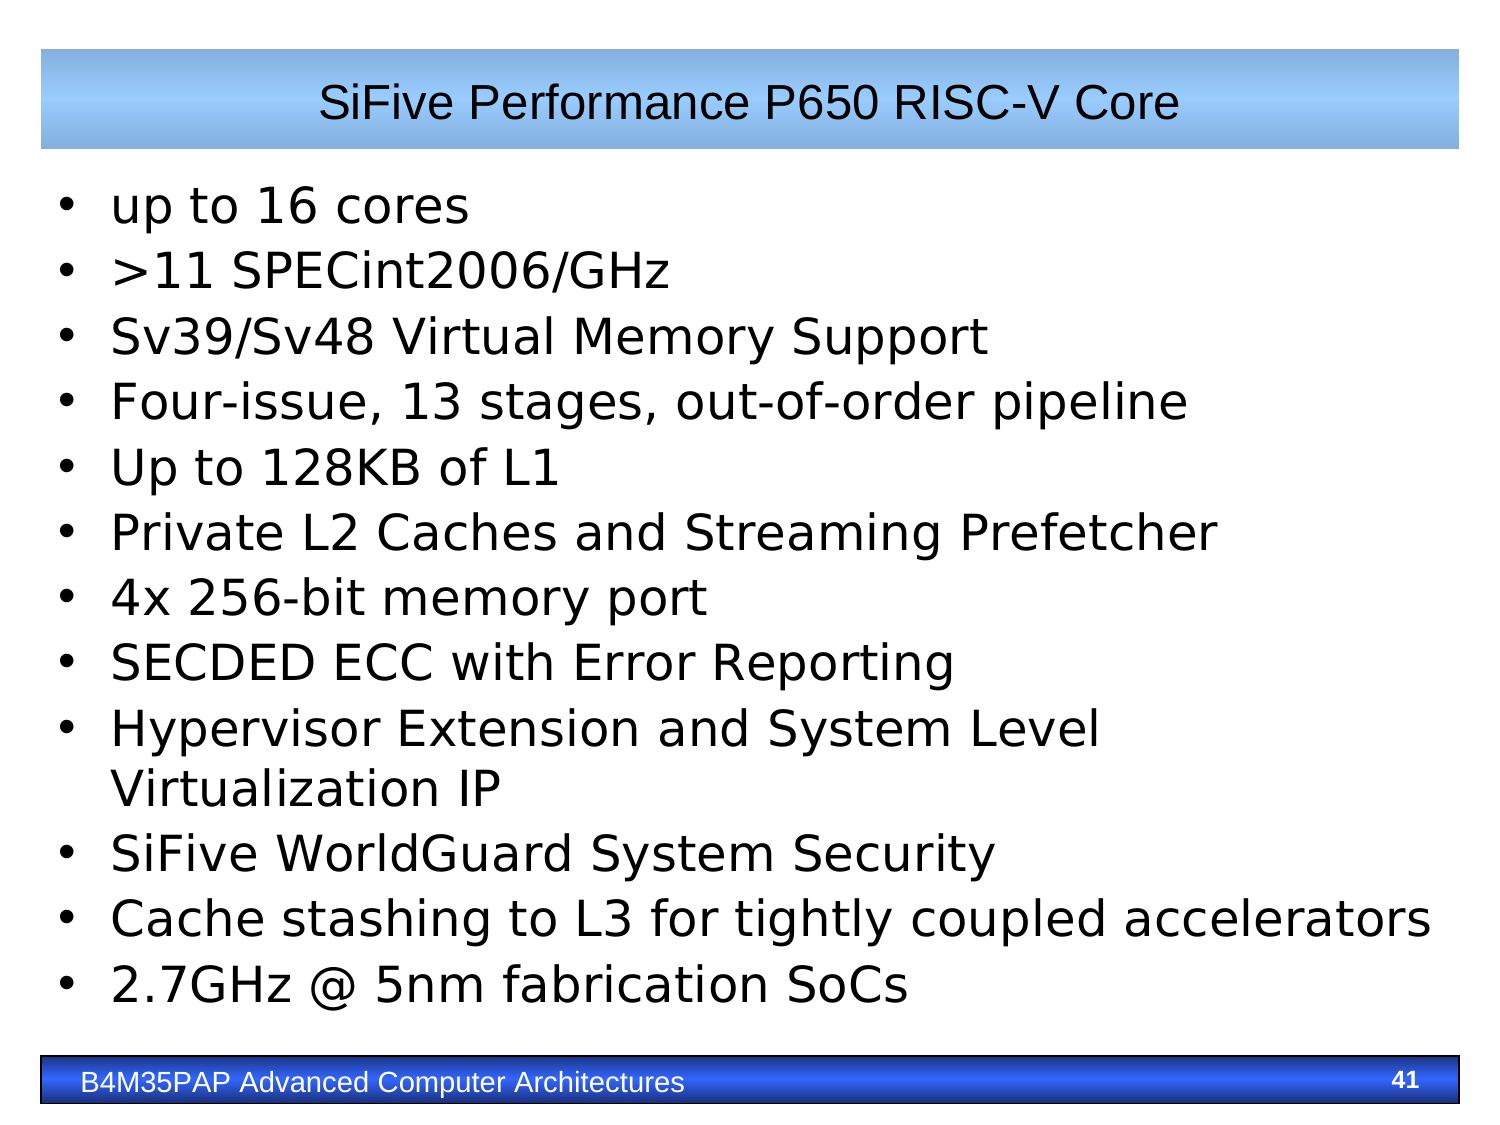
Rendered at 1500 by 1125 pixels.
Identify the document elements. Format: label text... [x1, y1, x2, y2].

title SiFive Performance P650 RISC-V Core [41, 49, 1459, 149]
list up to 16 cores >11 SPECint2006/GHz Sv39/Sv48 Virtual Memory Support Four-issue, 13 stages, out-of-order pipeline Up to 128KB of L1 Private L2 Caches and Streaming Prefetcher 4x 256-bit memory port SECDED ECC with Error Reporting Hypervisor Extension and System Level Virtualization IP SiFive WorldGuard System Security Cache stashing to L3 for tightly coupled accelerators 2.7GHz @ 5nm fabrication SoCs [44, 166, 1458, 1045]
